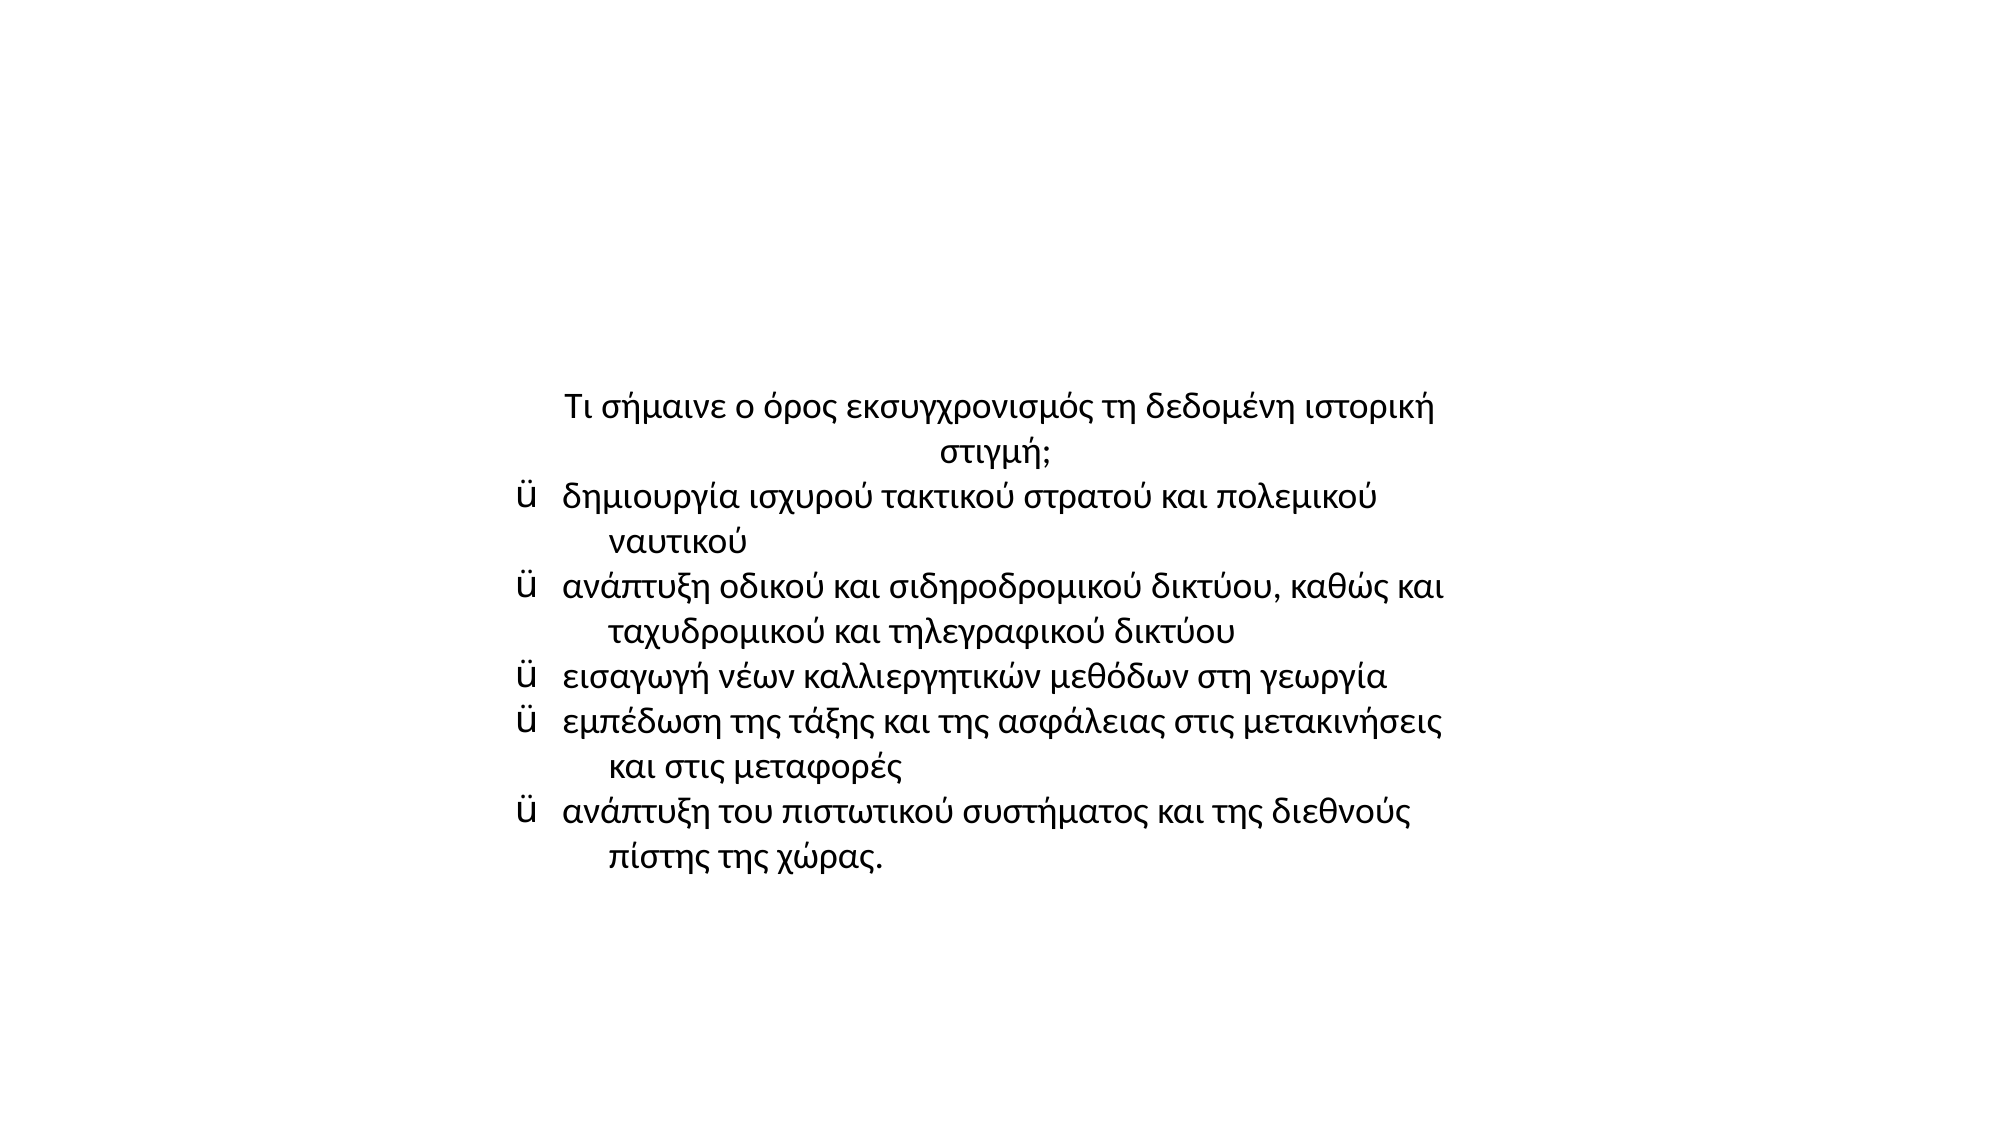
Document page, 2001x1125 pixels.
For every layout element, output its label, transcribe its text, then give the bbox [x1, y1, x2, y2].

text_box Τι σήμαινε ο όρος εκσυγχρονισμός τη δεδομένη ιστορική στιγμή; δημιουργία ισχυρού τακτικού στρατού και πολεμικού ναυτικού ανάπτυξη οδικού και σιδηροδρομικού δικτύου, καθώς και ταχυδρομικού και τηλεγραφικού δικτύου εισαγωγή νέων καλλιεργητικών μεθόδων στη γεωργία εμπέδωση της τάξης και της ασφάλειας στις μετακινήσεις και στις μεταφορές ανάπτυξη του πιστωτικού συστήματος και της διεθνούς πίστης της χώρας. [500, 373, 1501, 889]
